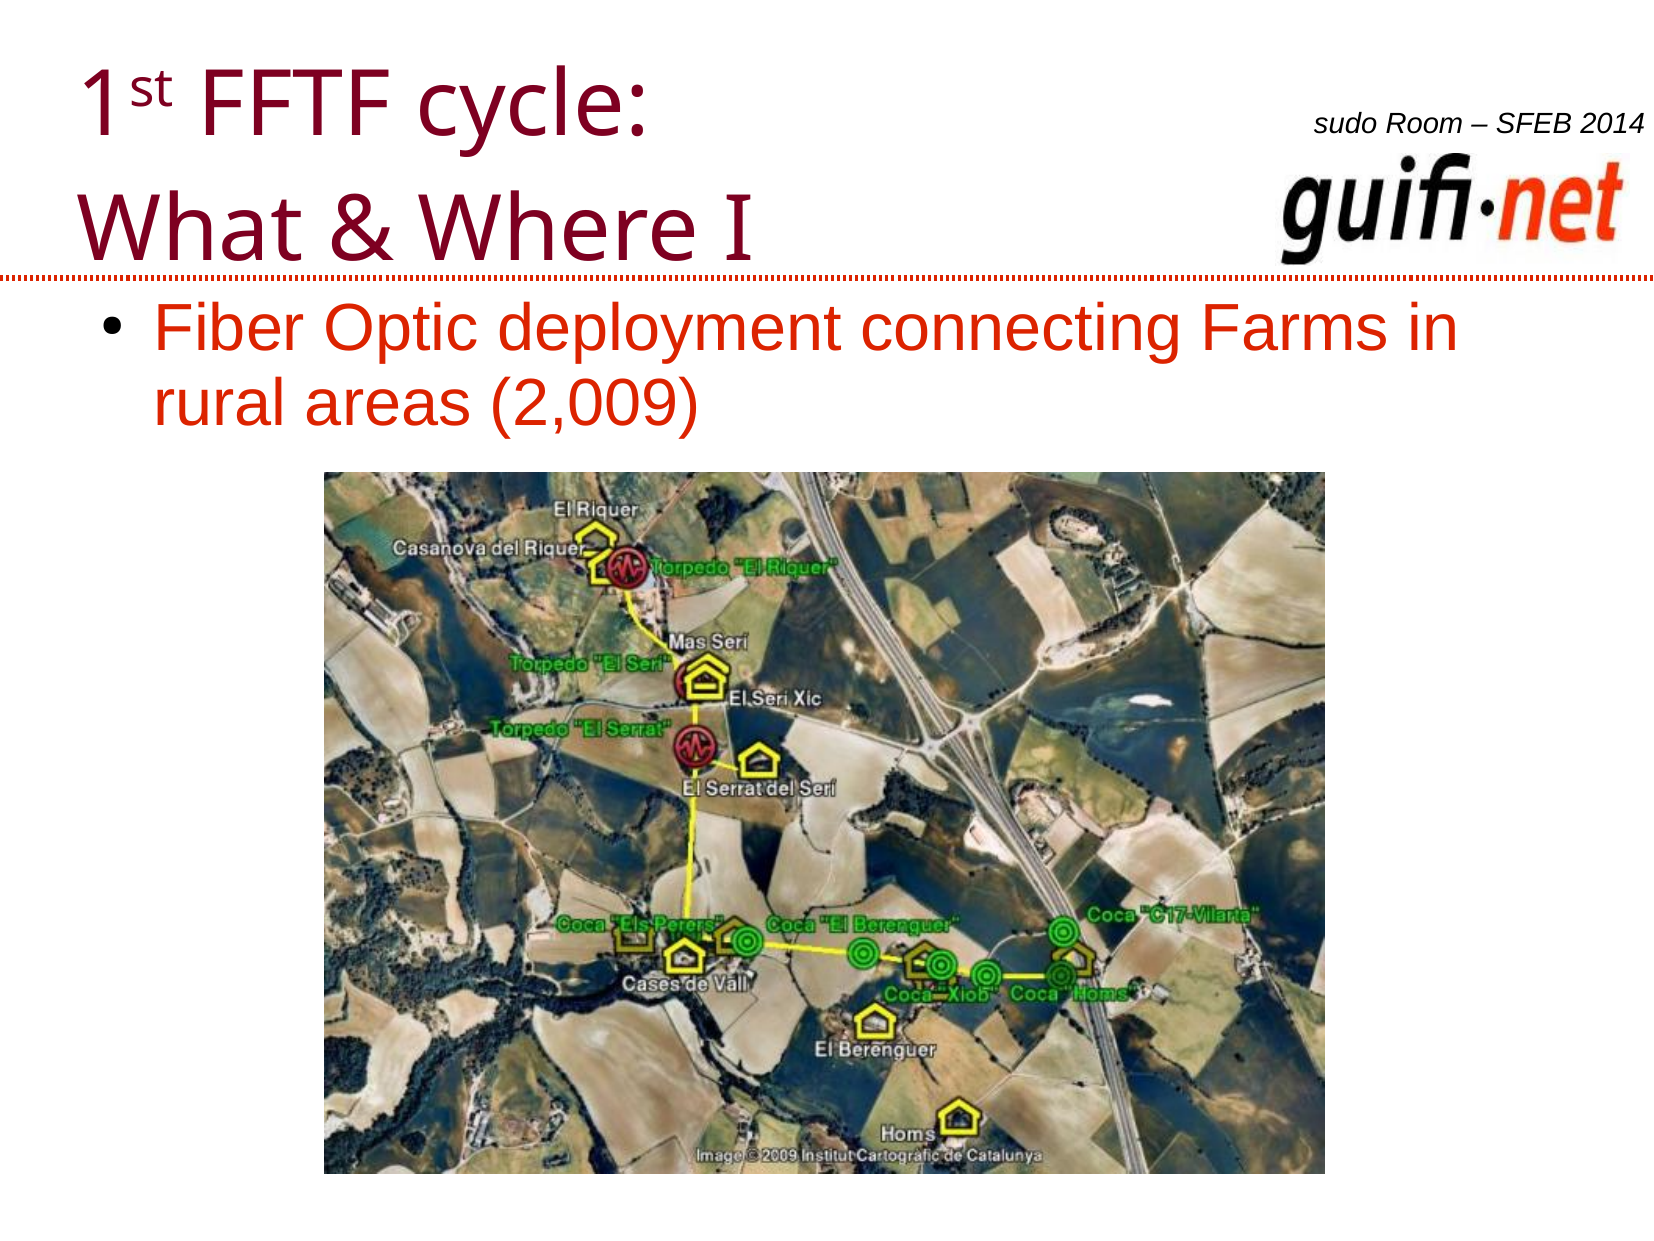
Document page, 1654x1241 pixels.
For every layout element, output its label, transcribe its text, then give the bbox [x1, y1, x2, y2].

picture [324, 472, 1325, 1175]
title 1st FFTF cycle: What & Where I [76, 54, 1093, 271]
picture [1275, 153, 1630, 266]
list Fiber Optic deployment connecting Farms in rural areas (2,009) [82, 290, 1571, 1094]
text_box sudo Room – SFEB 2014 [1299, 100, 1654, 148]
